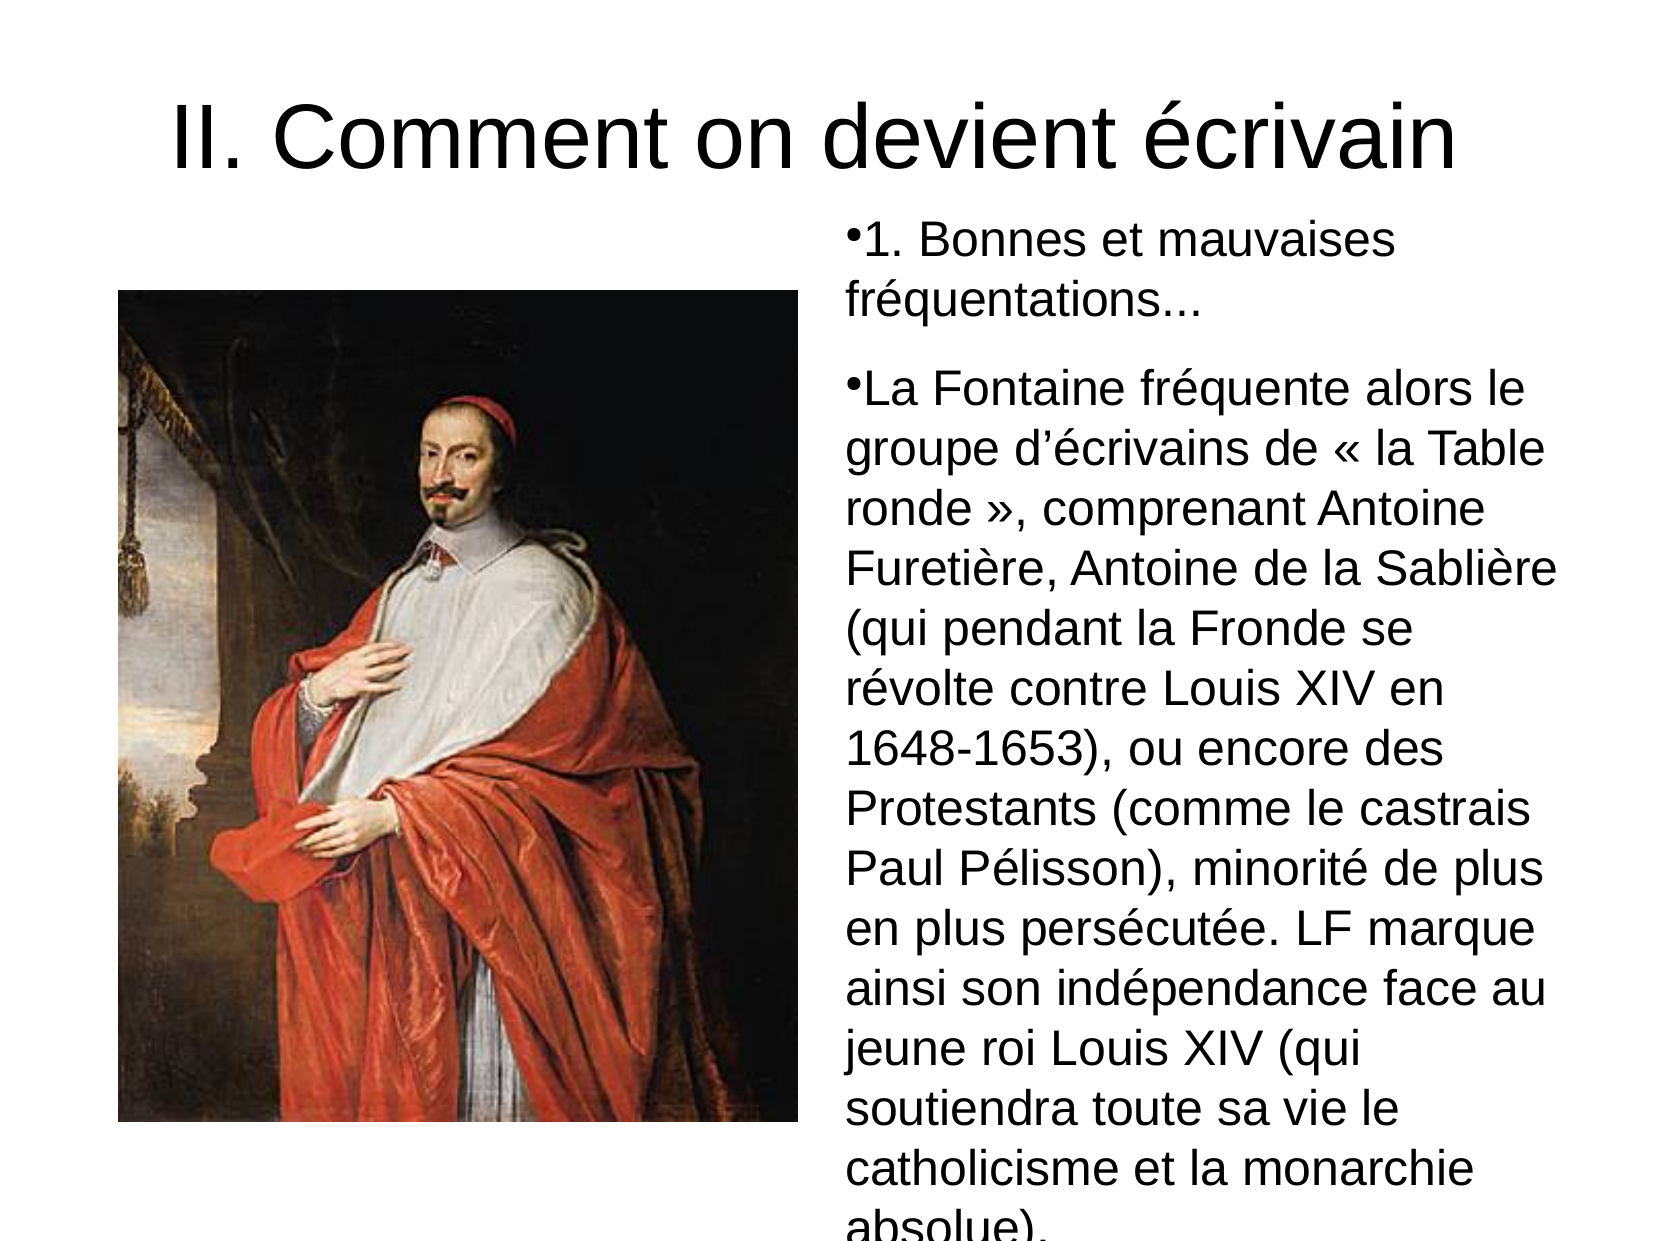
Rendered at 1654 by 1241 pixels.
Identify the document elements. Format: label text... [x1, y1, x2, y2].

picture [118, 290, 798, 1123]
list 1. Bonnes et mauvaises fréquentations... La Fontaine fréquente alors le groupe d’écrivains de « la Table ronde », comprenant Antoine Furetière, Antoine de la Sablière (qui pendant la Fronde se révolte contre Louis XIV en 1648-1653), ou encore des Protestants (comme le castrais Paul Pélisson), minorité de plus en plus persécutée. LF marque ainsi son indépendance face au jeune roi Louis XIV (qui soutiendra toute sa vie le catholicisme et la monarchie absolue). [845, 205, 1572, 1184]
title II. Comment on devient écrivain [70, 35, 1559, 228]
